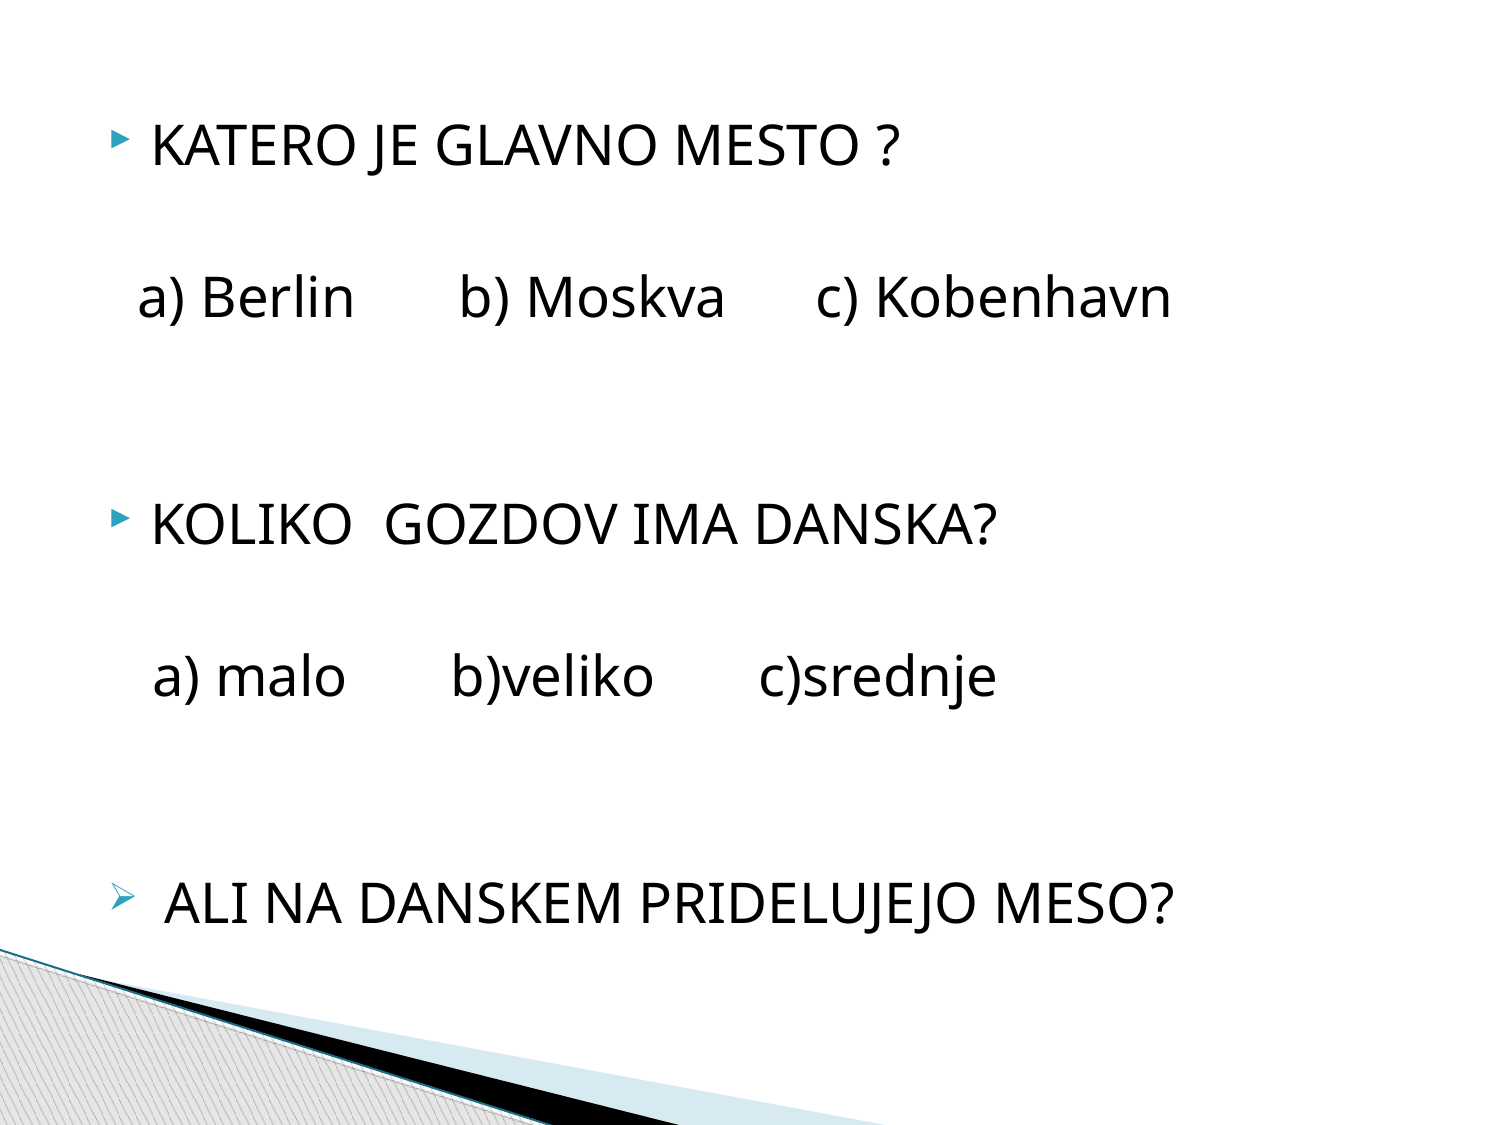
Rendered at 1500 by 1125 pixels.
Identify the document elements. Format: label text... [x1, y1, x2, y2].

list KATERO JE GLAVNO MESTO ? a) Berlin b) Moskva c) Kobenhavn KOLIKO GOZDOV IMA DANSKA? a) malo b)veliko c)srednje ALI NA DANSKEM PRIDELUJEJO MESO? [75, 101, 1425, 986]
